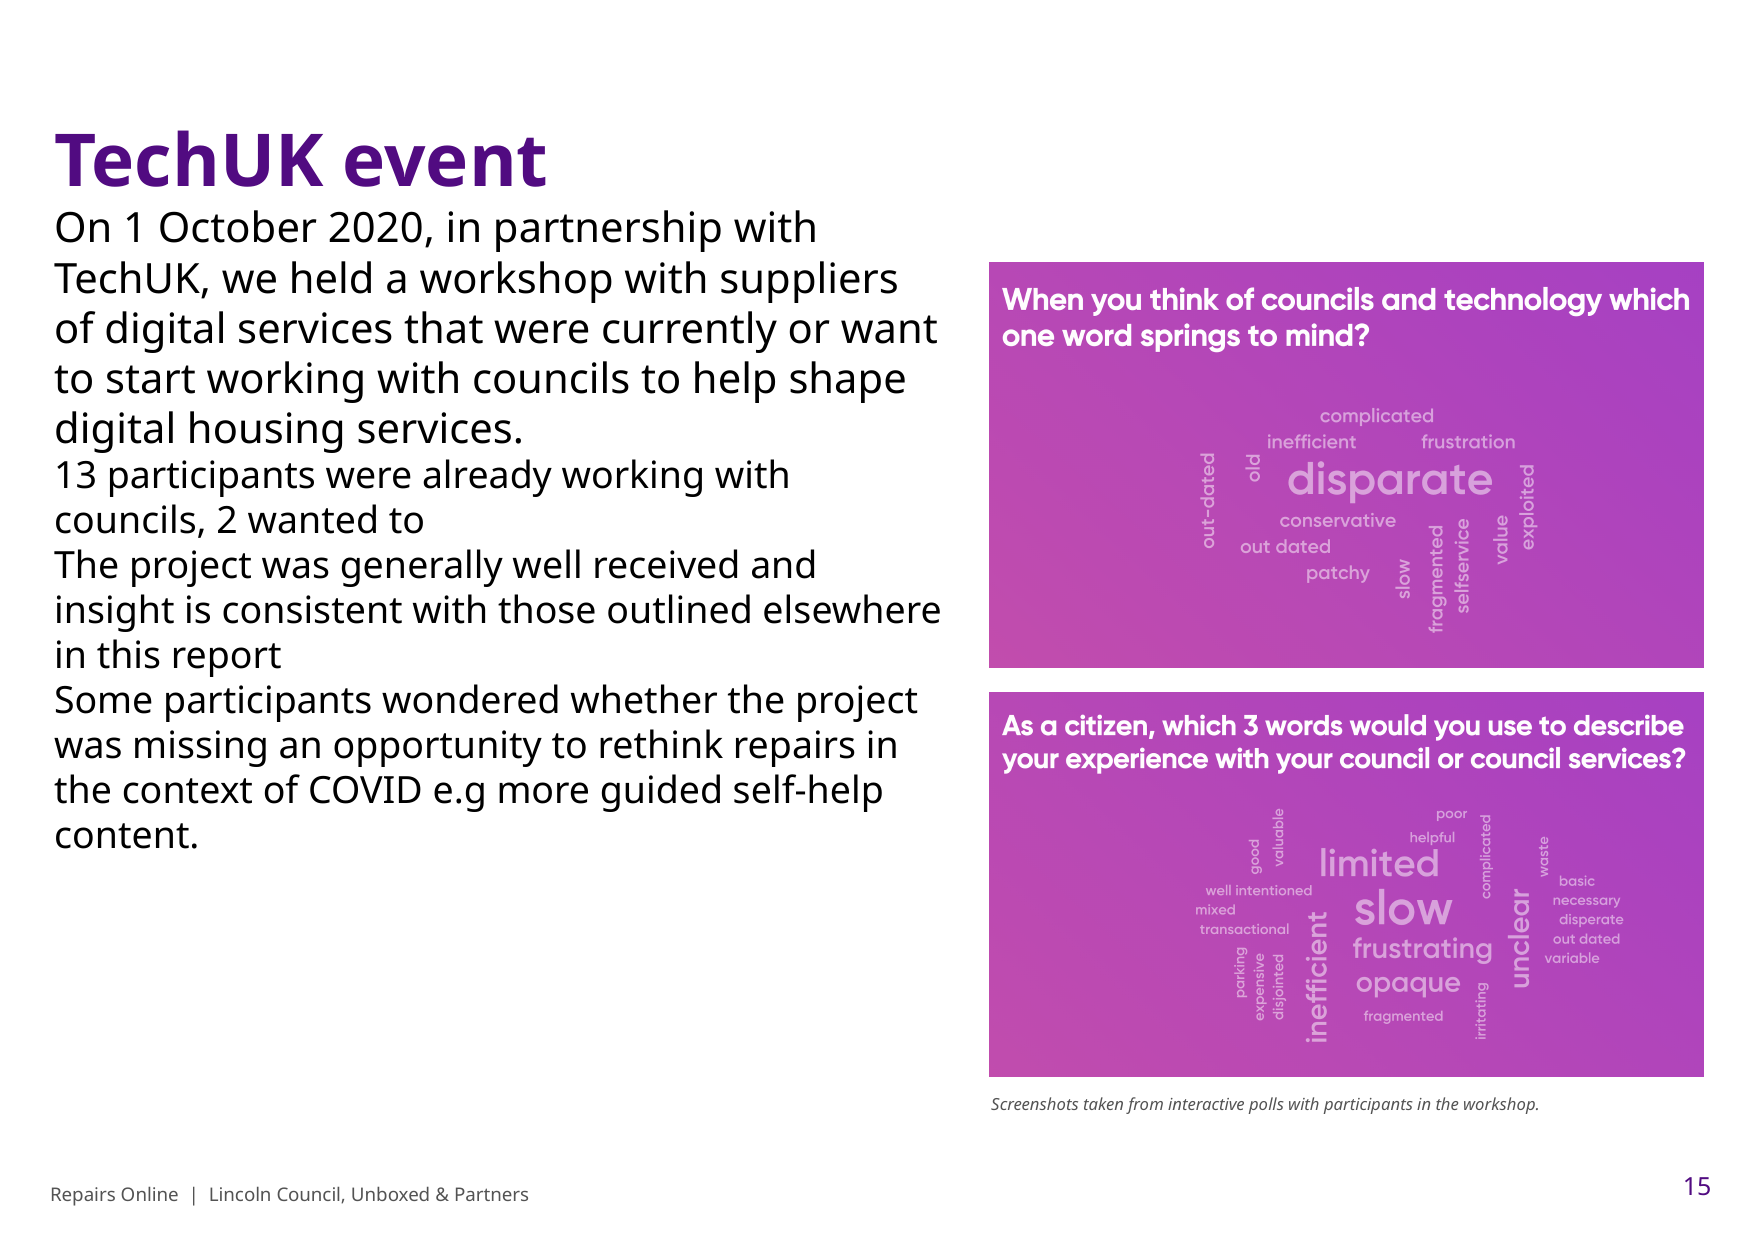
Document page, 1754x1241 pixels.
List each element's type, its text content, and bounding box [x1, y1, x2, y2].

picture [989, 692, 1704, 1077]
title TechUK event On 1 October 2020, in partnership with TechUK, we held a workshop with suppliers of digital services that were currently or want to start working with councils to help shape digital housing services. 13 participants were already working with councils, 2 wanted to The project was generally well received and insight is consistent with those outlined elsewhere in this report Some participants wondered whether the project was missing an opportunity to rethink repairs in the context of COVID e.g more guided self-help content. [35, 94, 968, 1123]
slide_number <number> [1625, 1139, 1731, 1235]
picture [989, 262, 1704, 668]
text_box Screenshots taken from interactive polls with participants in the workshop. [976, 1079, 1658, 1136]
